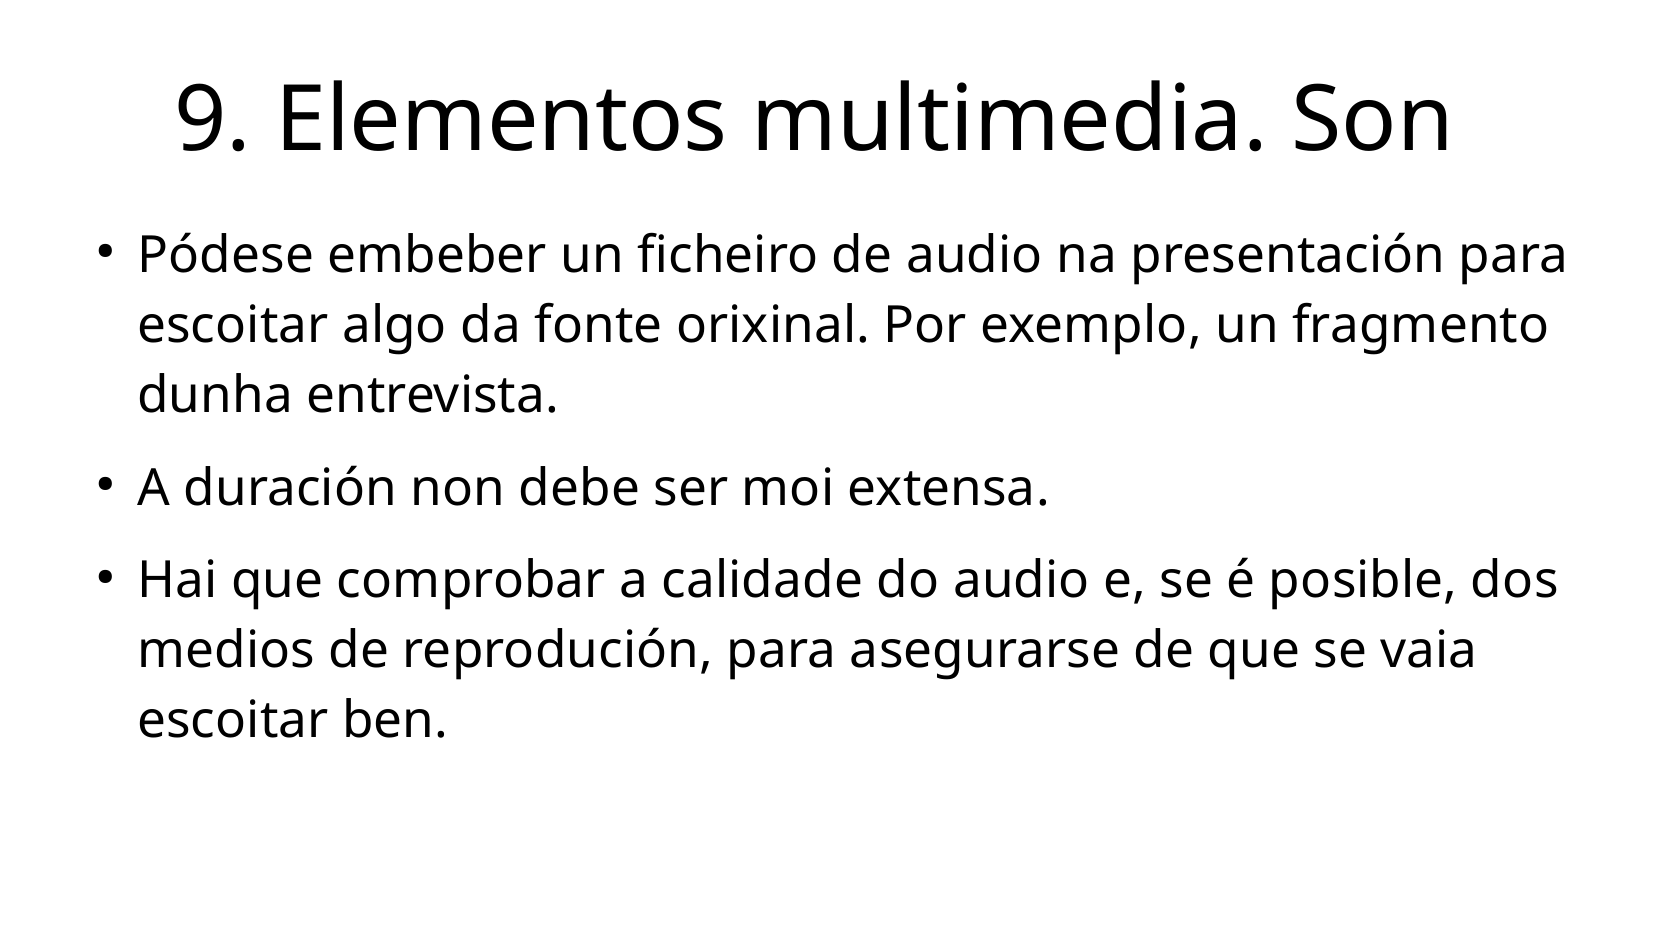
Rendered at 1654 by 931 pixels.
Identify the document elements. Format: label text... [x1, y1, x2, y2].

list Pódese embeber un ficheiro de audio na presentación para escoitar algo da fonte orixinal. Por exemplo, un fragmento dunha entrevista. A duración non debe ser moi extensa. Hai que comprobar a calidade do audio e, se é posible, dos medios de reprodución, para asegurarse de que se vaia escoitar ben. [82, 217, 1571, 758]
title 9. Elementos multimedia. Son [82, 12, 1571, 217]
